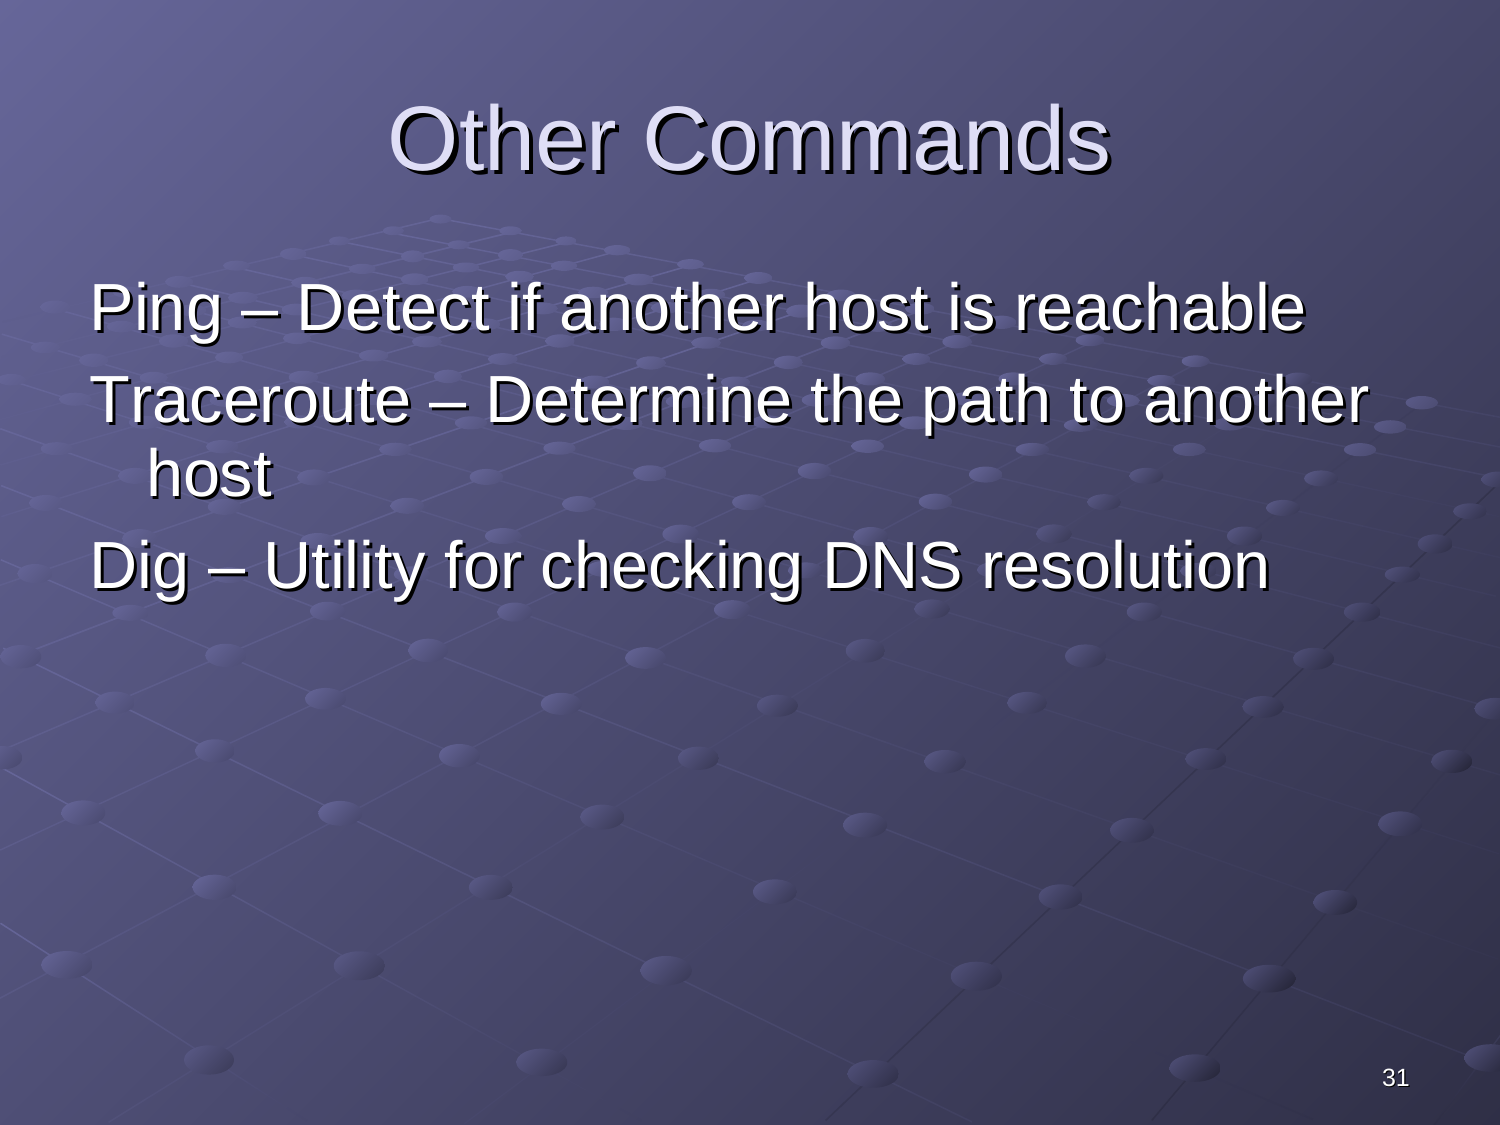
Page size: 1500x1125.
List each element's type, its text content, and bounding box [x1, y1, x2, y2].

title Other Commands [75, 45, 1426, 233]
list Ping – Detect if another host is reachable Traceroute – Determine the path to another host Dig – Utility for checking DNS resolution [75, 262, 1426, 1007]
